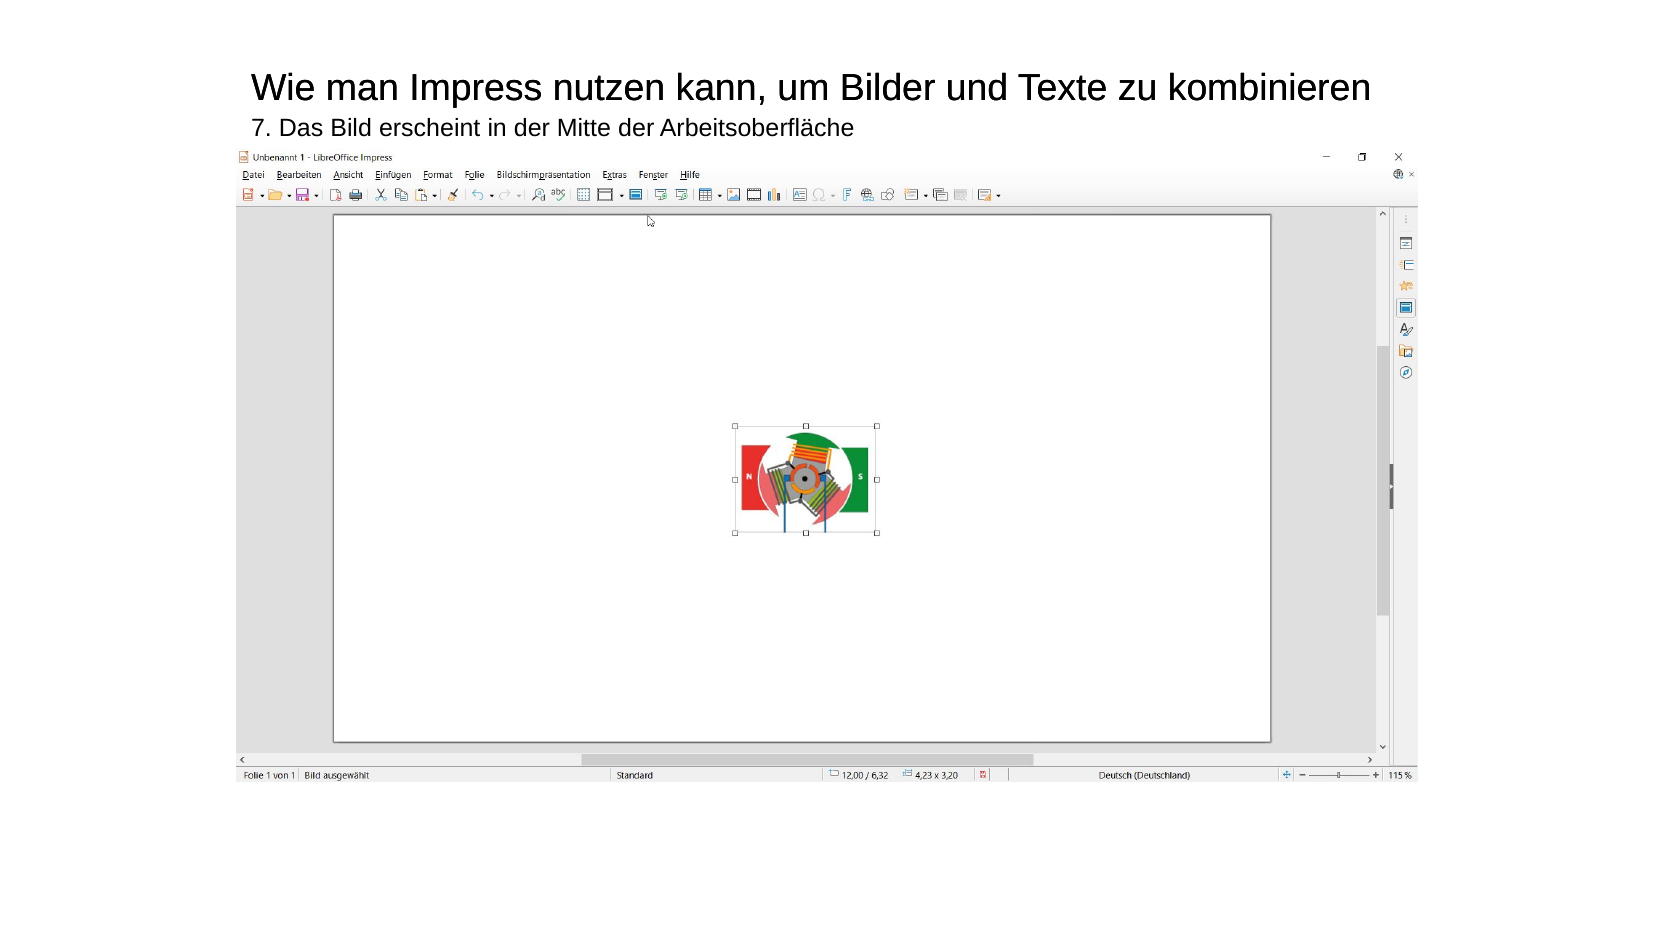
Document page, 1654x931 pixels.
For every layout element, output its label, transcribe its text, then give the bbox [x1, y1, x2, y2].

text_box 7. Das Bild erscheint in der Mitte der Arbeitsoberfläche [236, 106, 1418, 148]
text_box Wie man Impress nutzen kann, um Bilder und Texte zu kombinieren [236, 59, 1418, 106]
picture [236, 148, 1418, 782]
